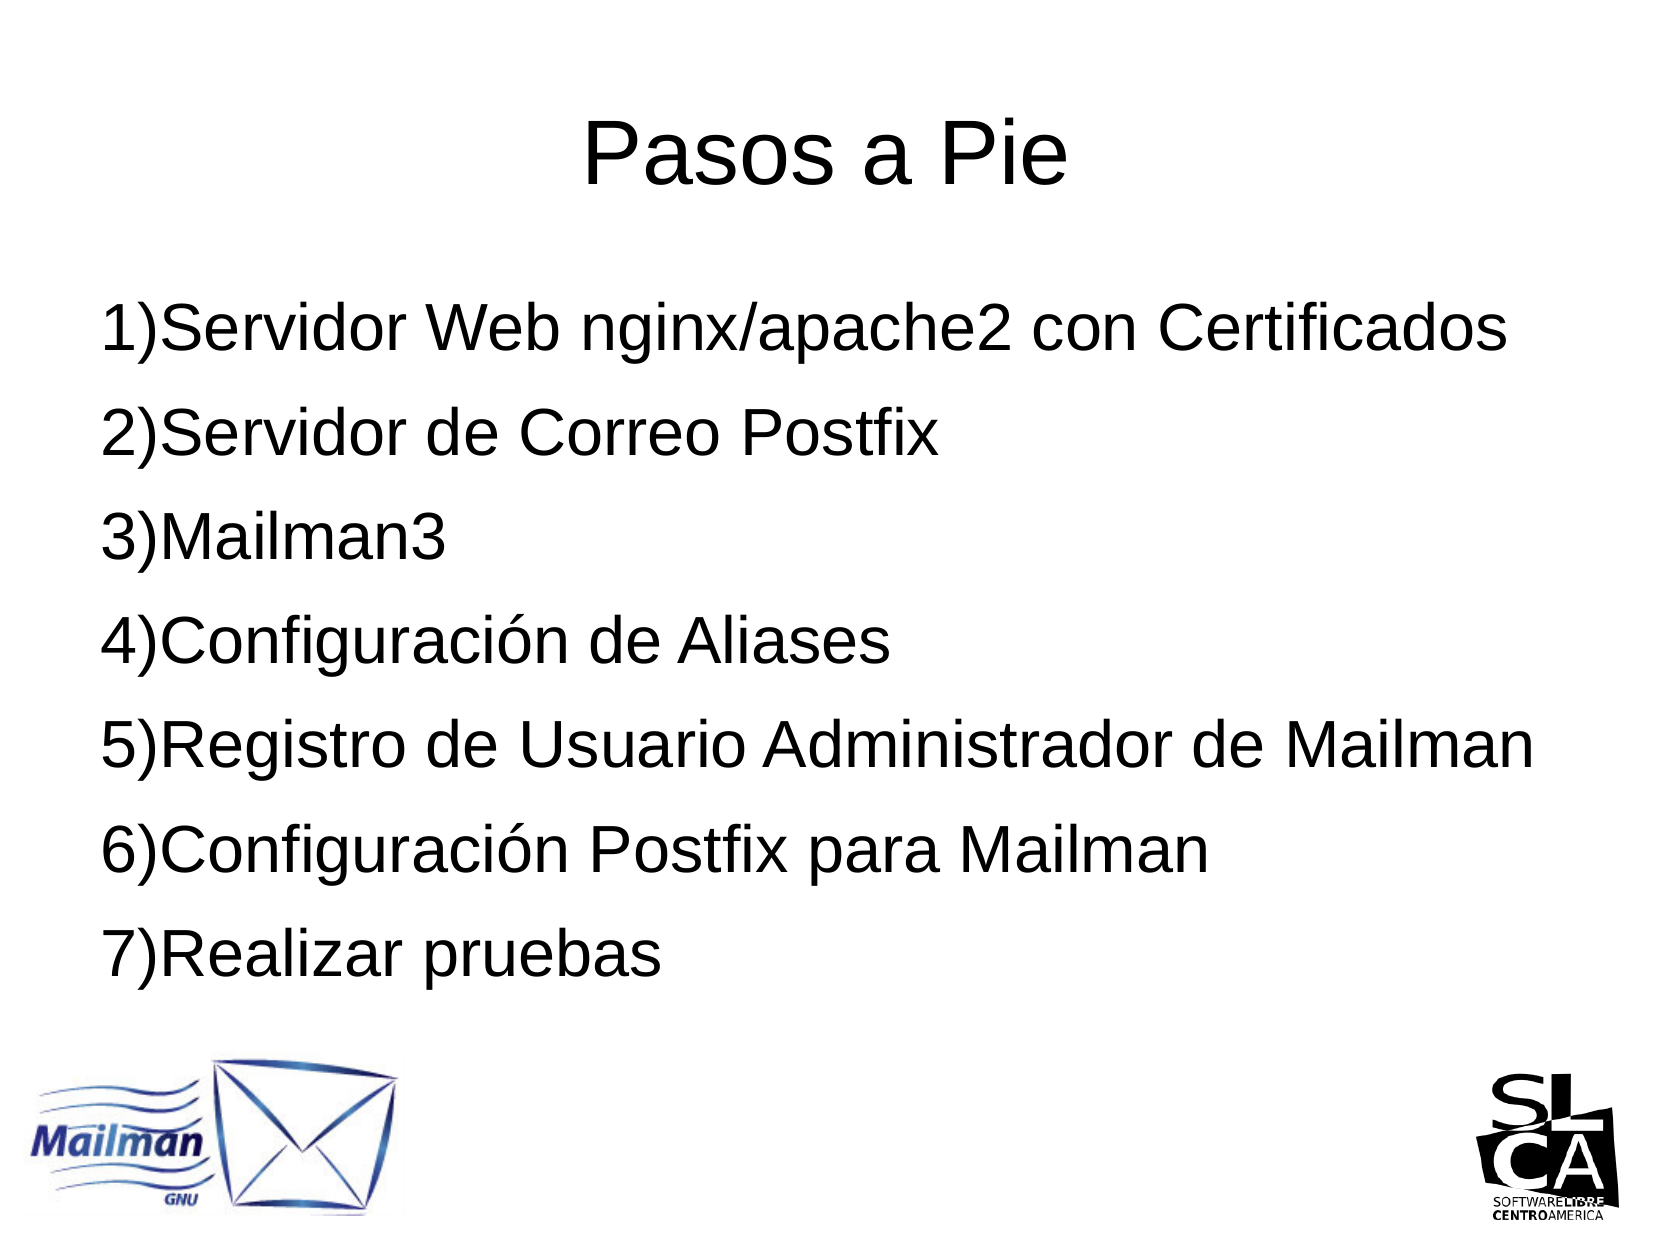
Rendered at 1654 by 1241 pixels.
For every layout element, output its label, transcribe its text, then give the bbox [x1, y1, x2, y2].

title Pasos a Pie [82, 49, 1571, 257]
picture [23, 1051, 405, 1216]
list Servidor Web nginx/apache2 con Certificados Servidor de Correo Postfix Mailman3 Configuración de Aliases Registro de Usuario Administrador de Mailman Configuración Postfix para Mailman Realizar pruebas [82, 290, 1571, 1010]
picture [1476, 1062, 1619, 1220]
